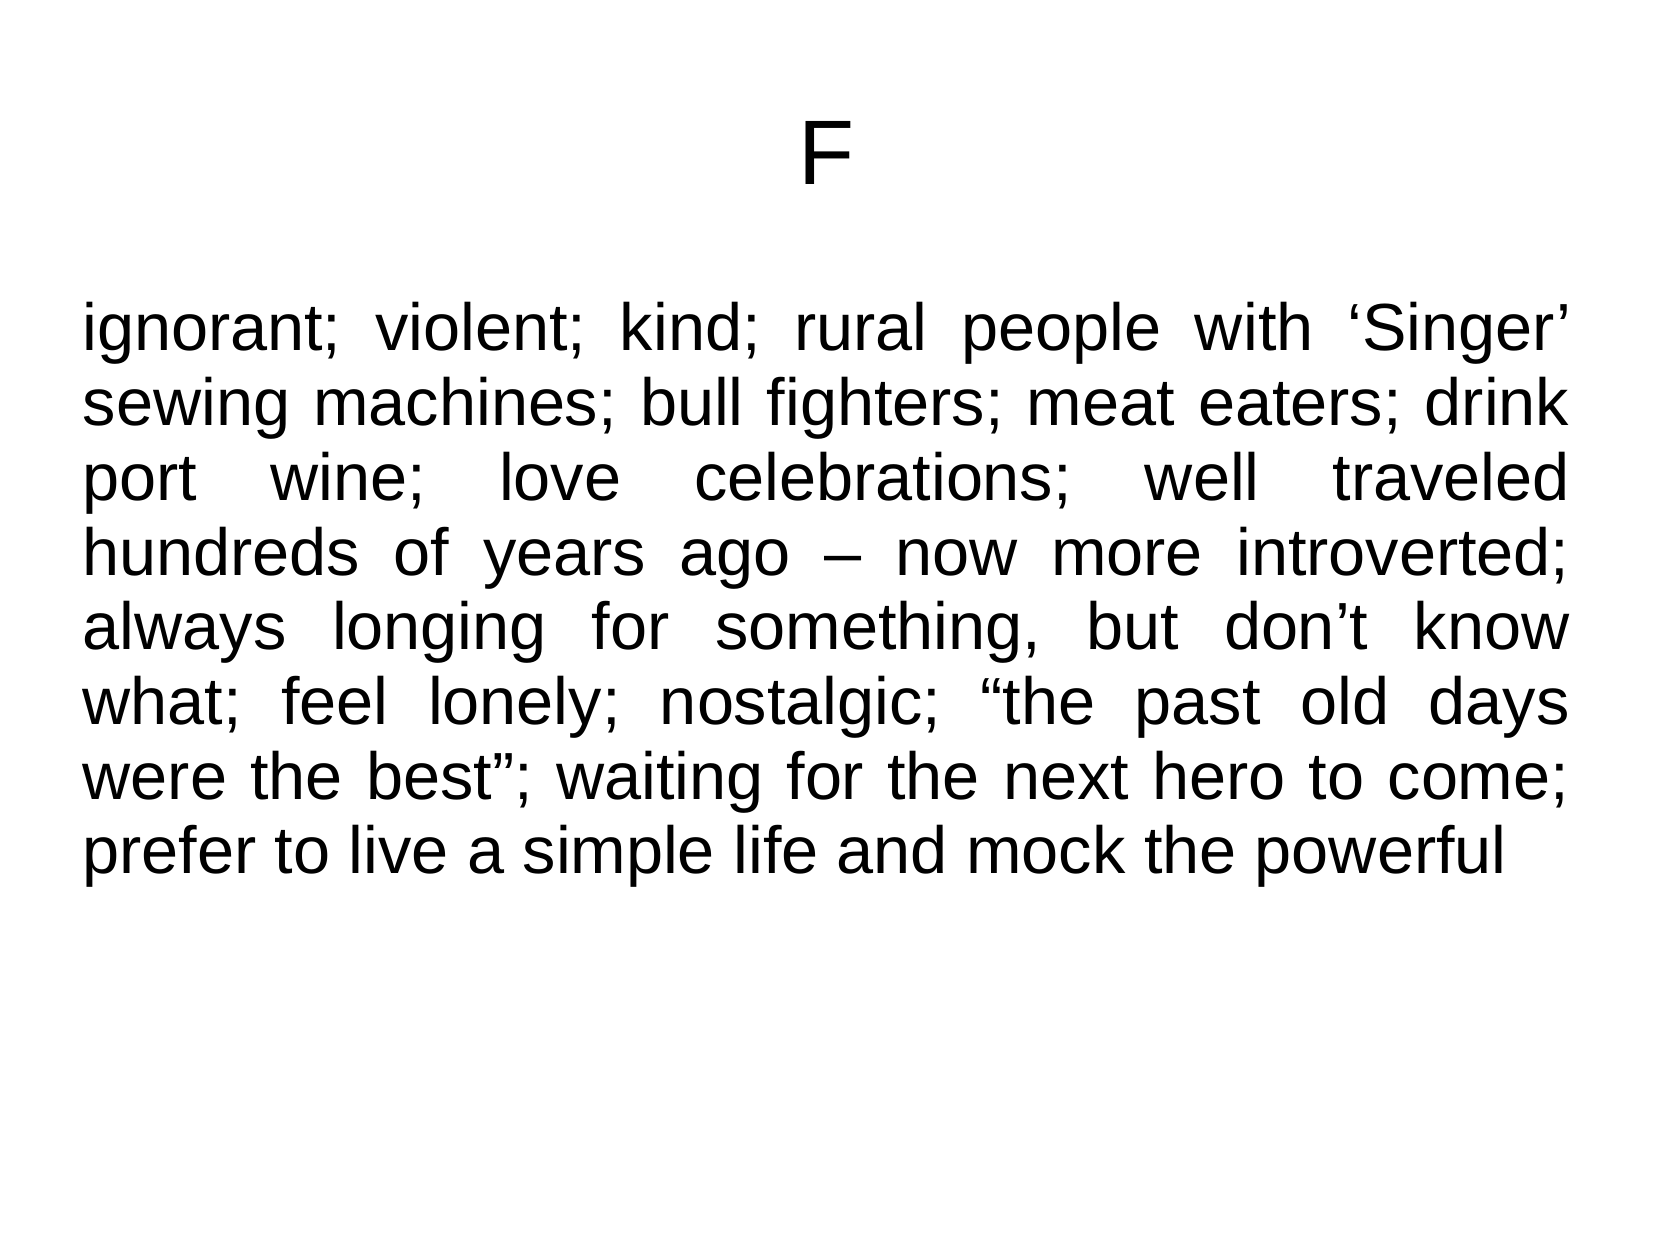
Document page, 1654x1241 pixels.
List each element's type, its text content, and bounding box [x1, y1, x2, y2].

list ignorant; violent; kind; rural people with ‘Singer’ sewing machines; bull fighters; meat eaters; drink port wine; love celebrations; well traveled hundreds of years ago – now more introverted; always longing for something, but don’t know what; feel lonely; nostalgic; “the past old days were the best”; waiting for the next hero to come; prefer to live a simple life and mock the powerful [82, 290, 1571, 1109]
title F [82, 49, 1571, 257]
